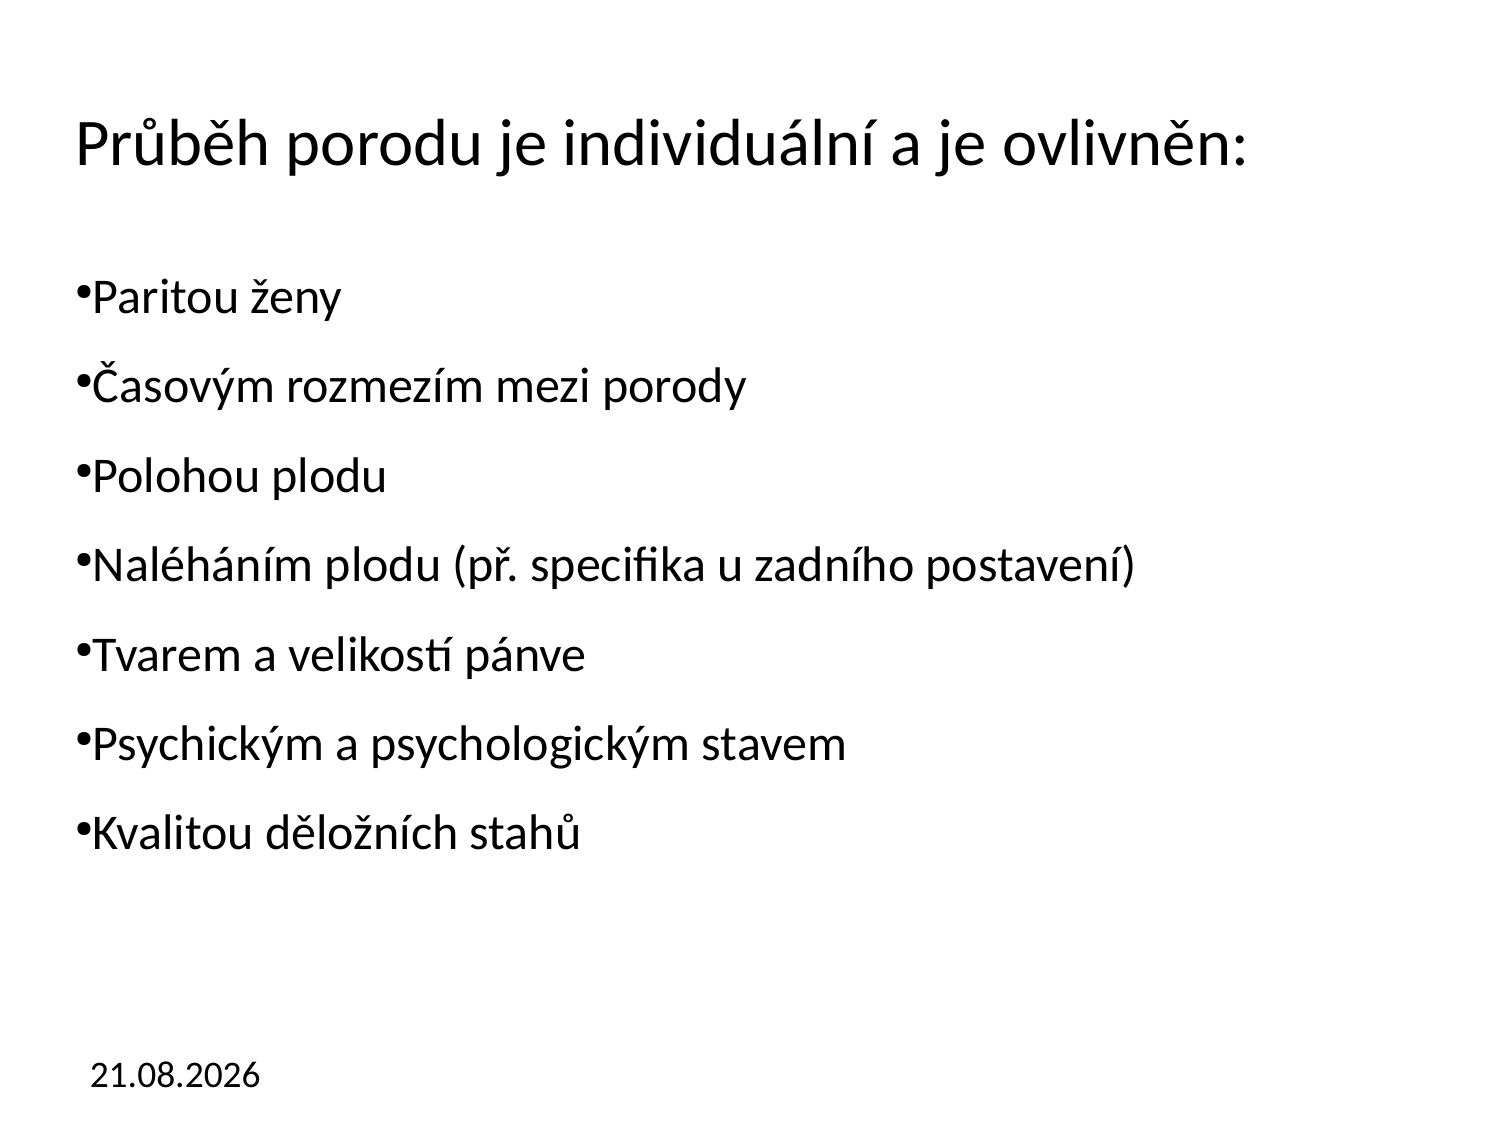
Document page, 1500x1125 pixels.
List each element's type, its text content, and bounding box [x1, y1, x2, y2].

title Průběh porodu je individuální a je ovlivněn: [75, 44, 1425, 233]
text_box 29.09.2020 [75, 1042, 425, 1103]
list Paritou ženy Časovým rozmezím mezi porody Polohou plodu Naléháním plodu (př. specifika u zadního postavení) Tvarem a velikostí pánve Psychickým a psychologickým stavem Kvalitou děložních stahů [75, 263, 1425, 1006]
